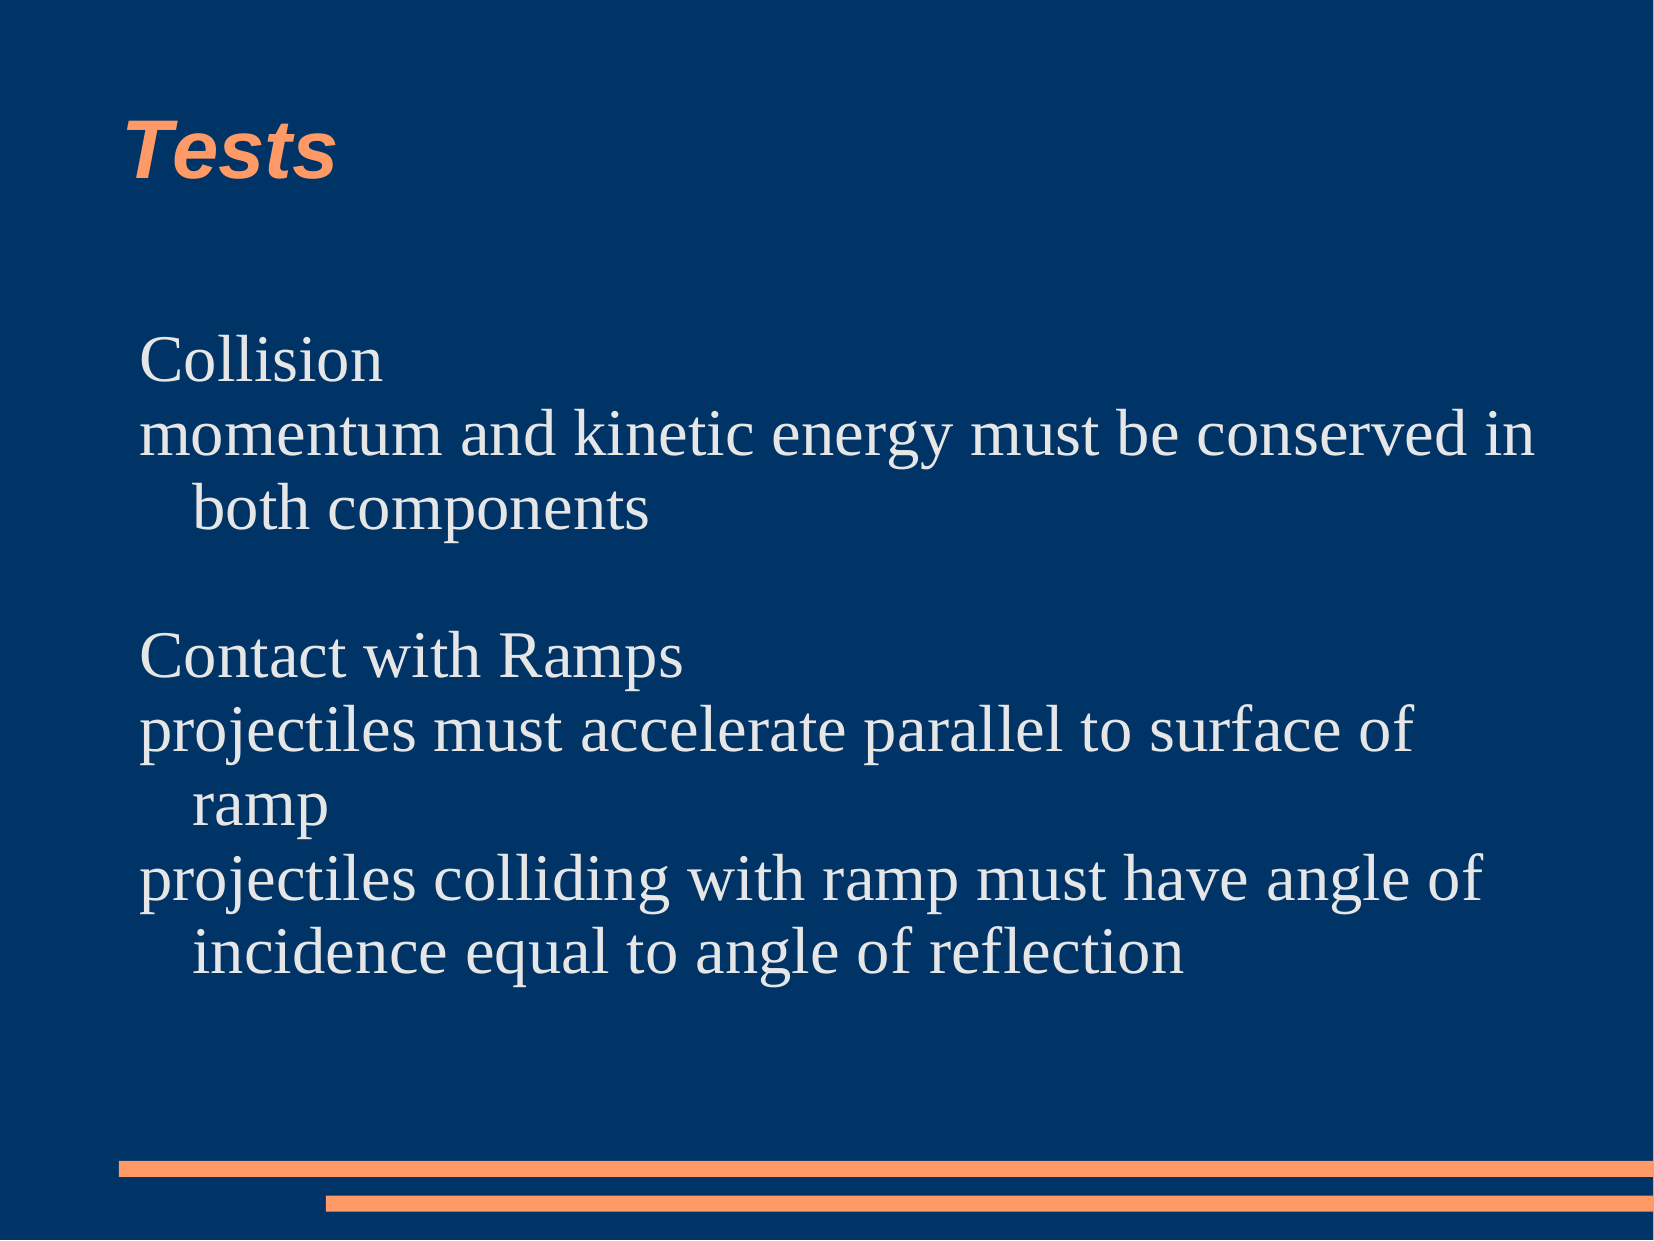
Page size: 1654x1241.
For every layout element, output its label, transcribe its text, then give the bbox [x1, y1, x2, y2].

list Collision momentum and kinetic energy must be conserved in both components Contact with Ramps projectiles must accelerate parallel to surface of ramp projectiles colliding with ramp must have angle of incidence equal to angle of reflection [121, 322, 1561, 1133]
title Tests [121, 46, 1534, 254]
